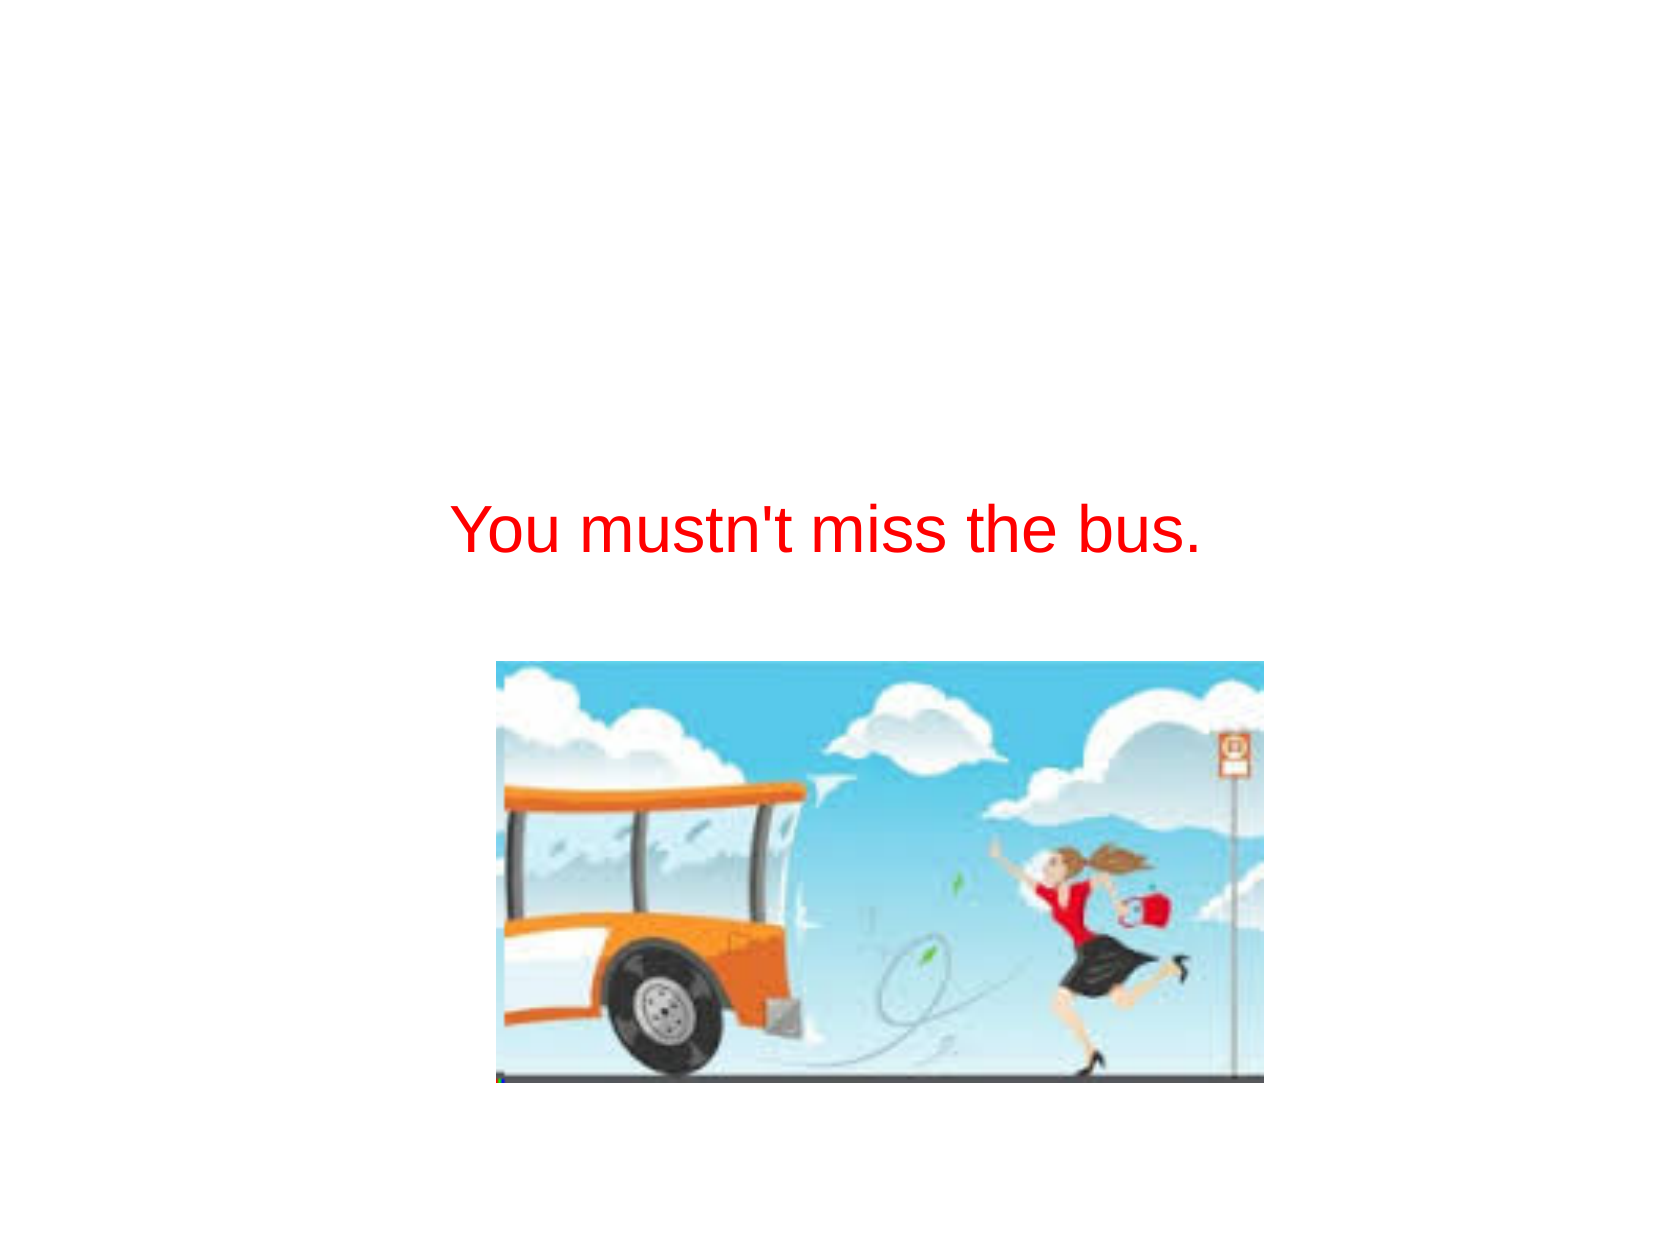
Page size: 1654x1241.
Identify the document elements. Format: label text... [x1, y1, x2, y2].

picture [496, 661, 1264, 1083]
subtitle You mustn't miss the bus. [82, 49, 1571, 1010]
